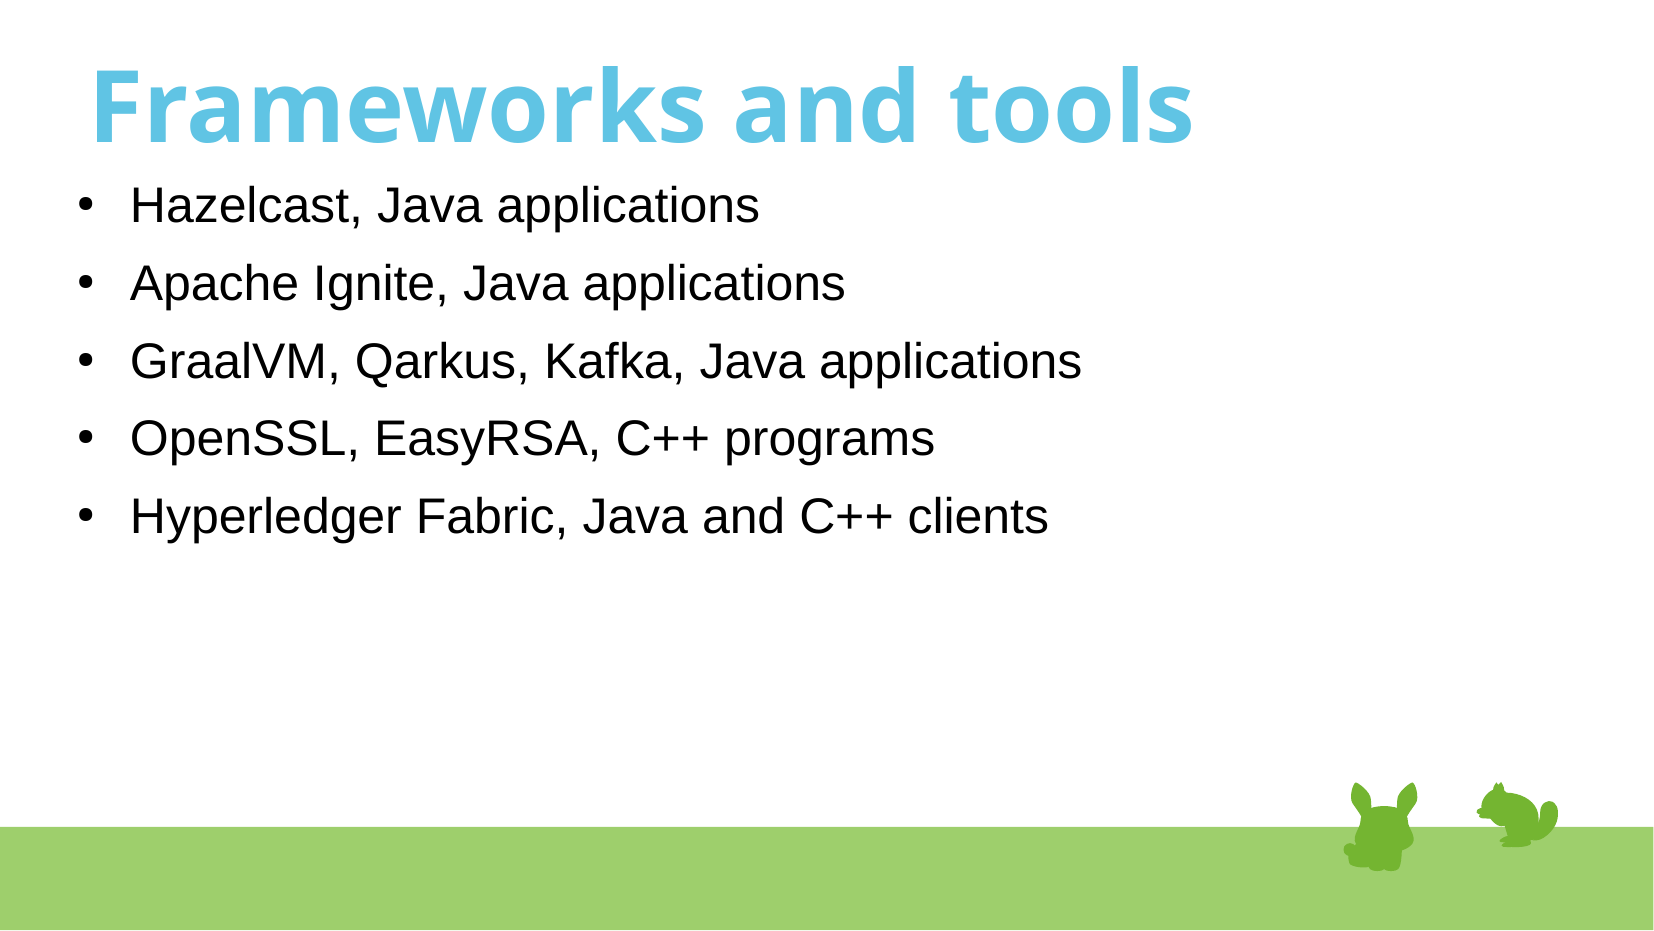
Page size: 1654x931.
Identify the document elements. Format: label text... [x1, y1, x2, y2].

list Hazelcast, Java applications Apache Ignite, Java applications GraalVM, Qarkus, Kafka, Java applications OpenSSL, EasyRSA, C++ programs Hyperledger Fabric, Java and C++ clients [59, 177, 1536, 709]
title Frameworks and tools [88, 29, 1565, 178]
